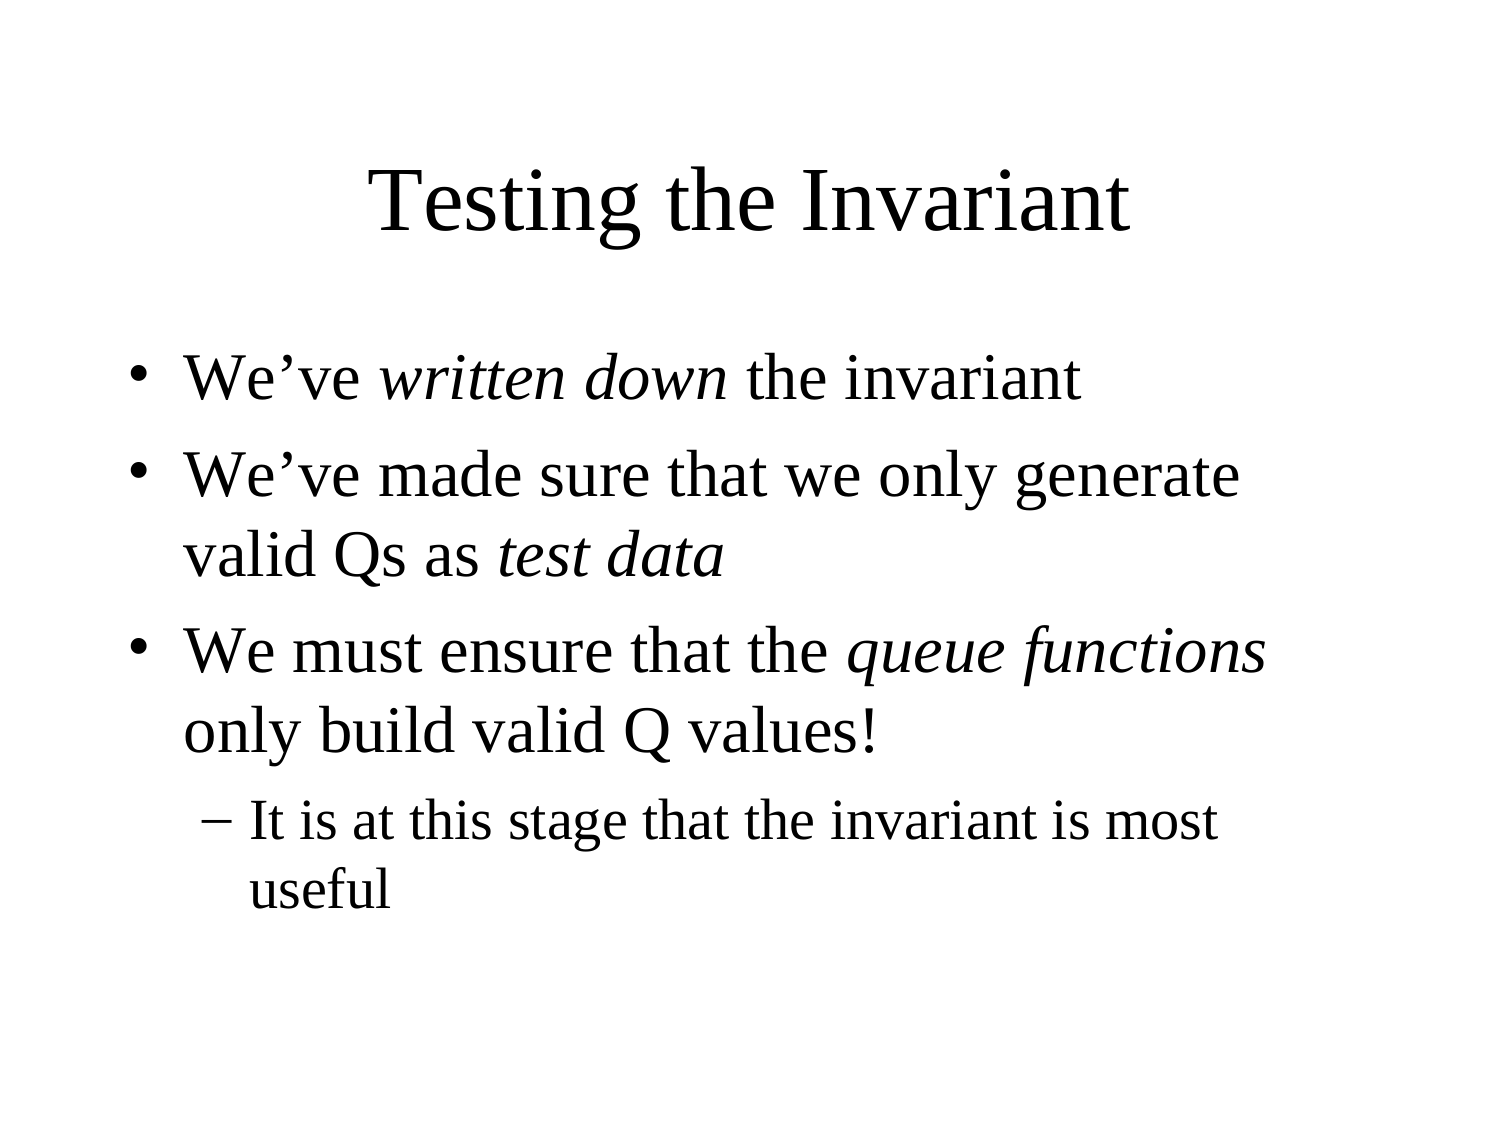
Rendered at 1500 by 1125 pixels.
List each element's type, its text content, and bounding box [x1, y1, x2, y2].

title Testing the Invariant [112, 99, 1388, 288]
list We’ve written down the invariant We’ve made sure that we only generate valid Qs as test data We must ensure that the queue functions only build valid Q values! It is at this stage that the invariant is most useful [112, 324, 1388, 1000]
